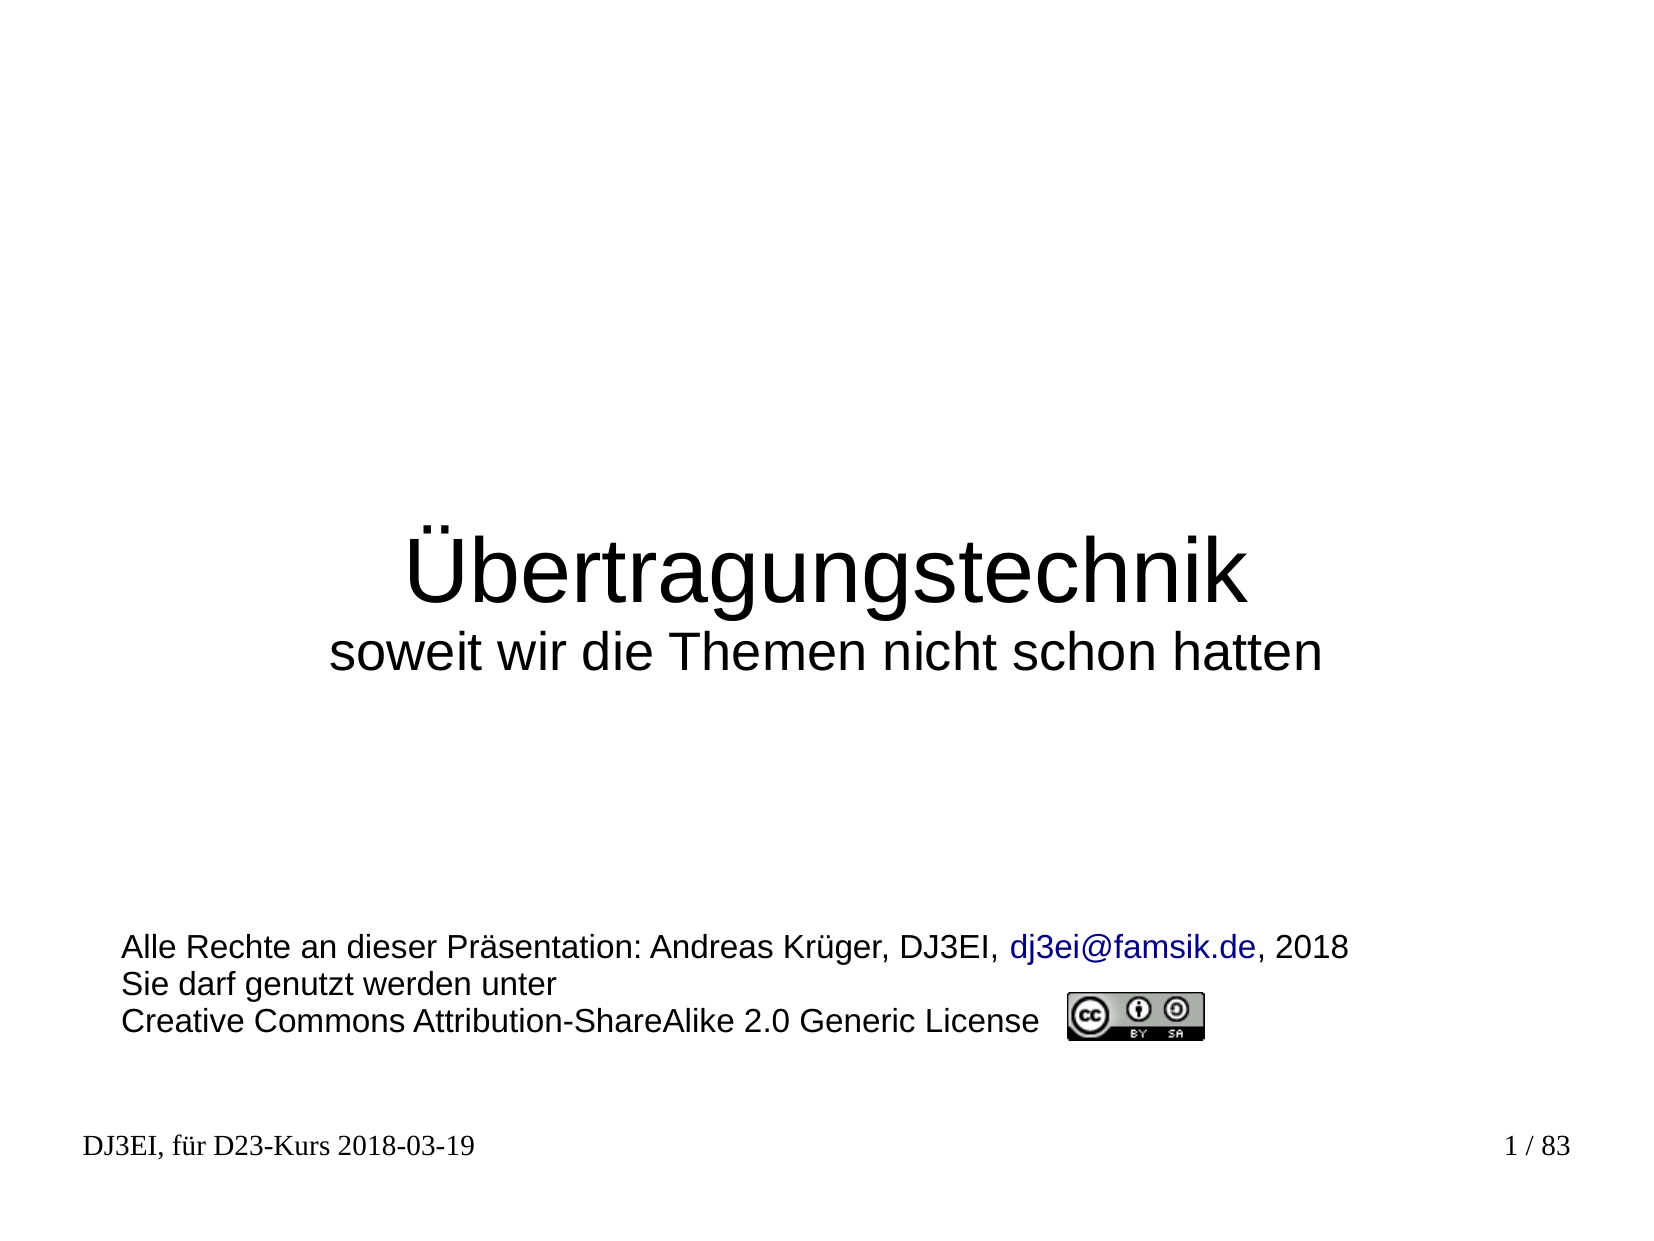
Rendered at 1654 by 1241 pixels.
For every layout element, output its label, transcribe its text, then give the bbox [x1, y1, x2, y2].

text_box Alle Rechte an dieser Präsentation: Andreas Krüger, DJ3EI, dj3ei@famsik.de, 2018 Sie darf genutzt werden unter Creative Commons Attribution-ShareAlike 2.0 Generic License [106, 921, 1542, 1087]
title Übertragungstechnik soweit wir die Themen nicht schon hatten [82, 398, 1571, 804]
picture [1067, 992, 1205, 1041]
